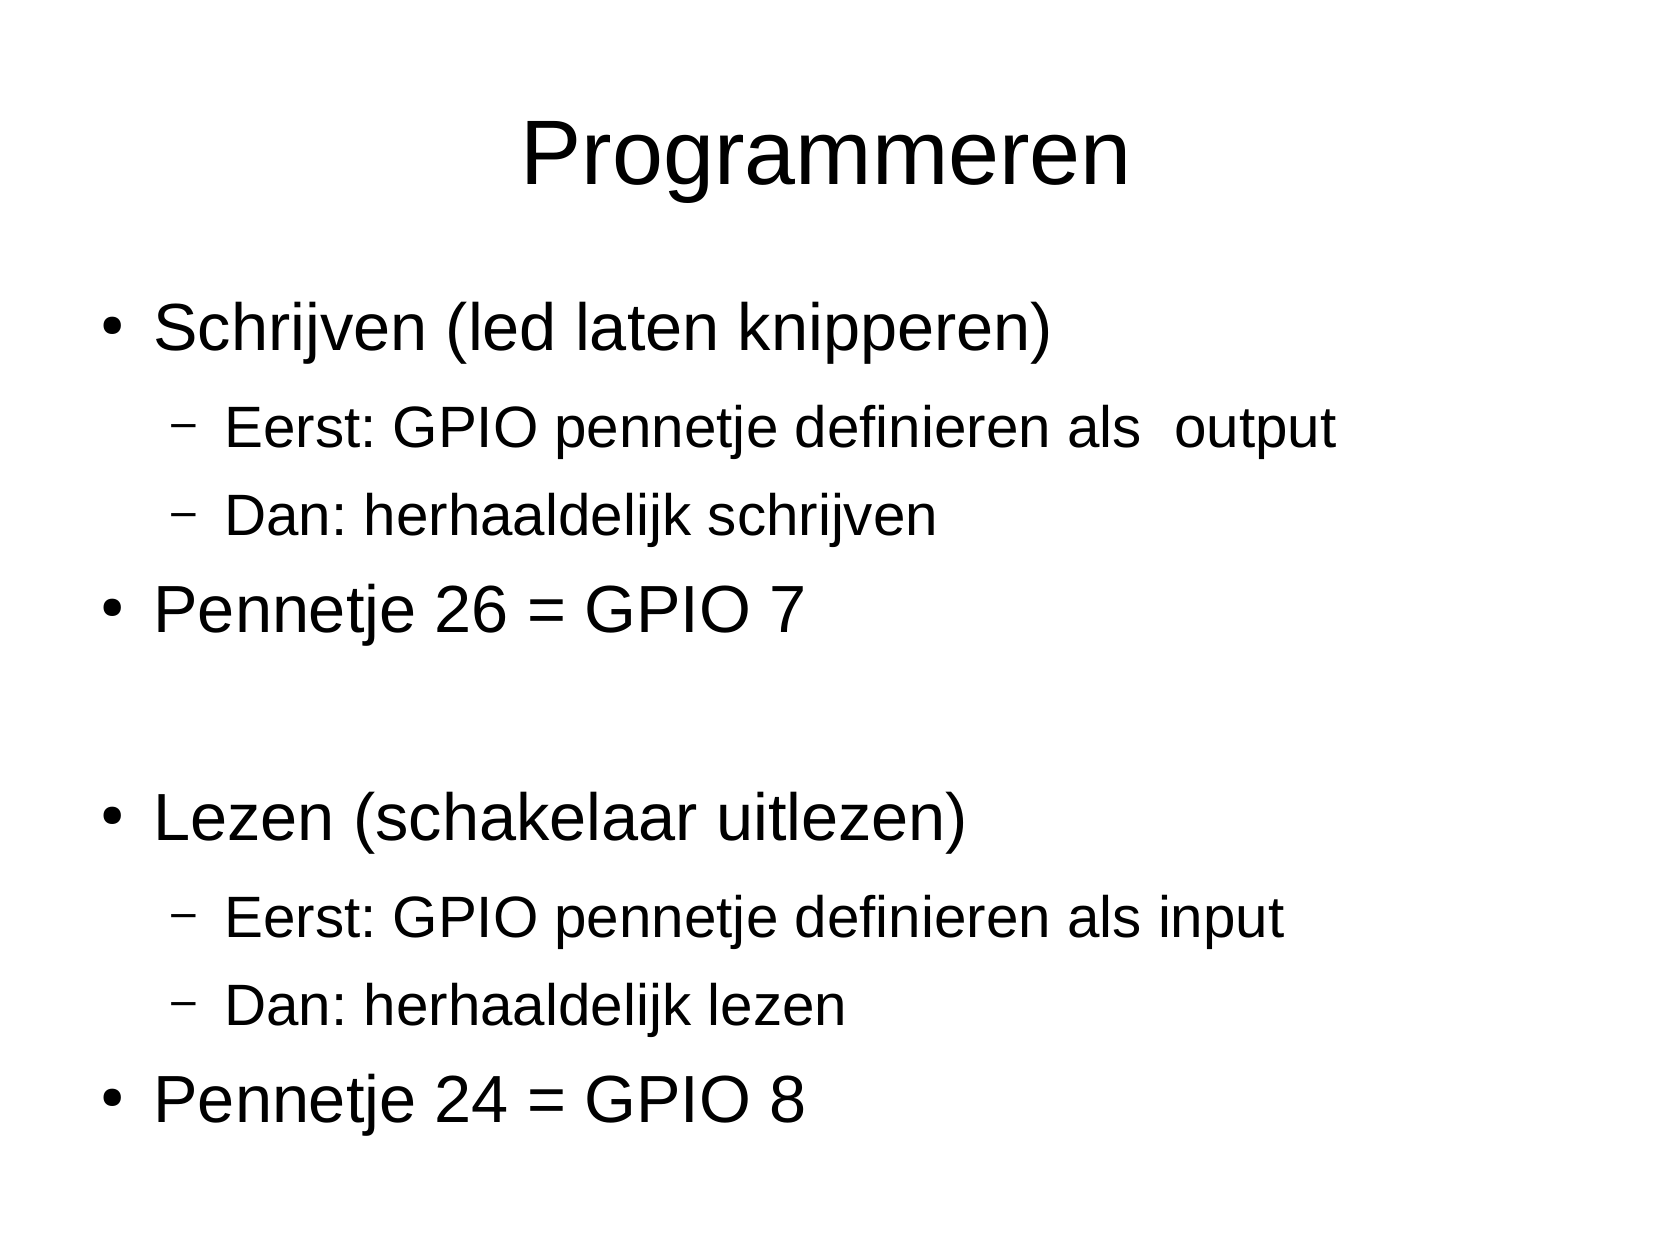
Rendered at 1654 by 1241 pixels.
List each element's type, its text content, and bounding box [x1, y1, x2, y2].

list Schrijven (led laten knipperen) Eerst: GPIO pennetje definieren als output Dan: herhaaldelijk schrijven Pennetje 26 = GPIO 7 Lezen (schakelaar uitlezen) Eerst: GPIO pennetje definieren als input Dan: herhaaldelijk lezen Pennetje 24 = GPIO 8 [82, 290, 1538, 1202]
title Programmeren [82, 49, 1571, 257]
